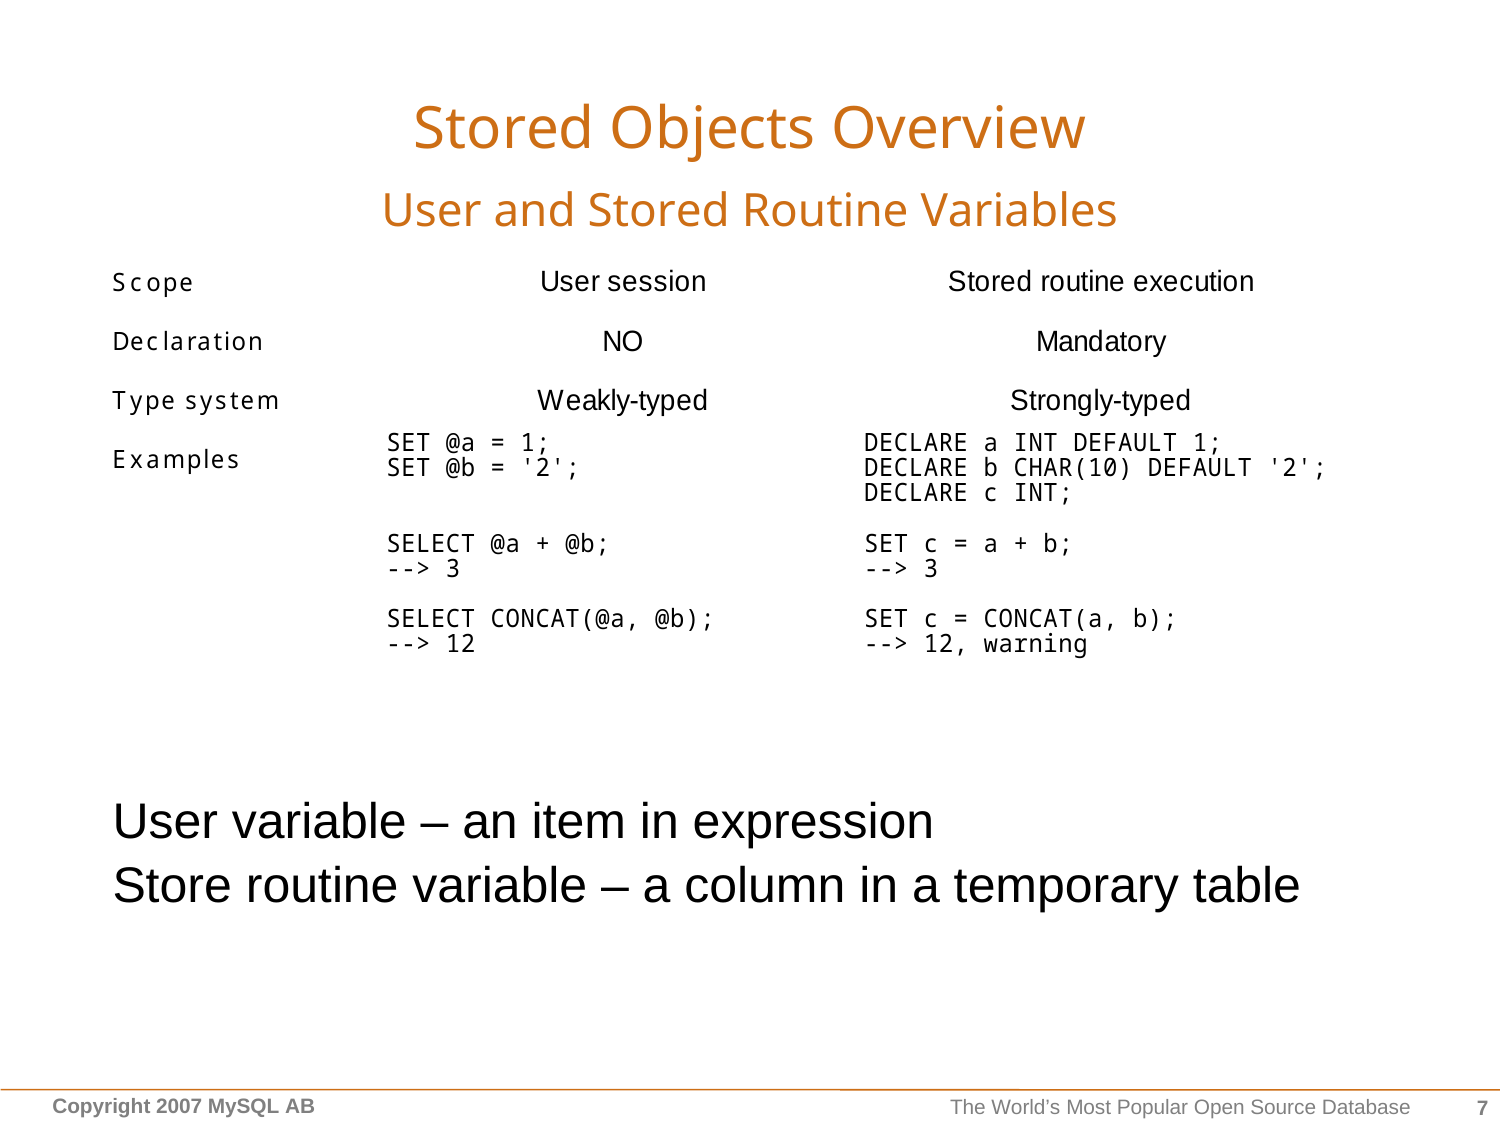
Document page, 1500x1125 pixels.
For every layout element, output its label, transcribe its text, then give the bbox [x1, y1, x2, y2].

list User variable – an item in expression Store routine variable – a column in a temporary table [112, 797, 1388, 1098]
title Stored Objects Overview User and Stored Routine Variables [0, 77, 1500, 236]
chart [110, 251, 1343, 779]
